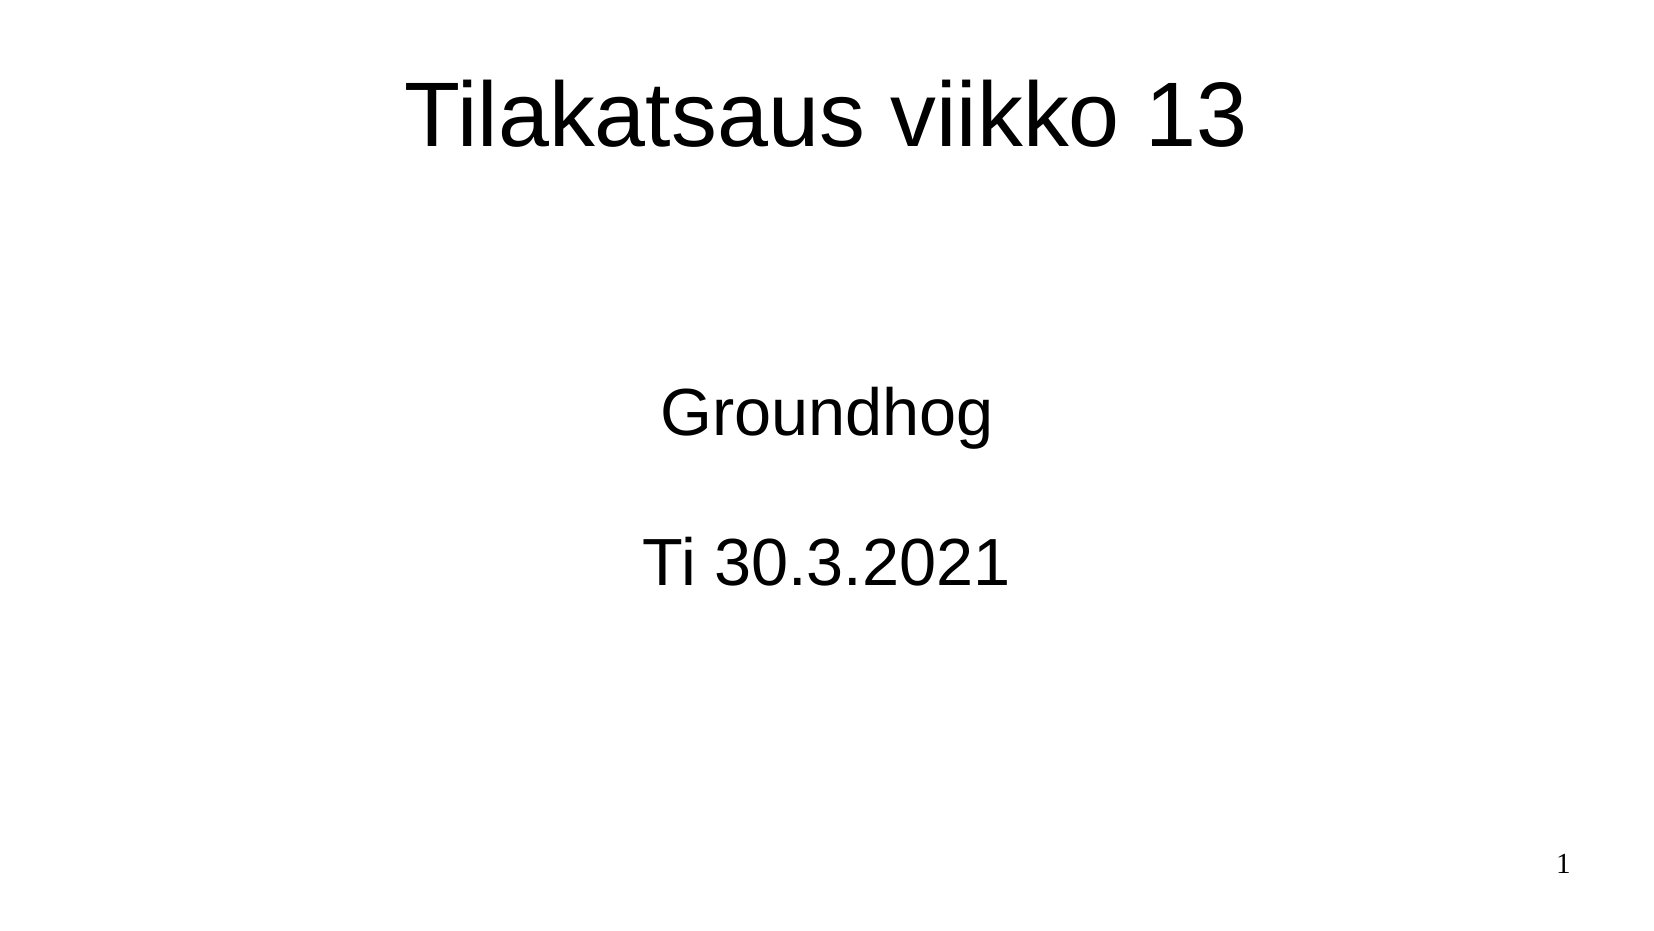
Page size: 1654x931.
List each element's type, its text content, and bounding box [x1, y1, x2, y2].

subtitle Groundhog Ti 30.3.2021 [82, 217, 1571, 758]
title Tilakatsaus viikko 13 [82, 37, 1571, 193]
